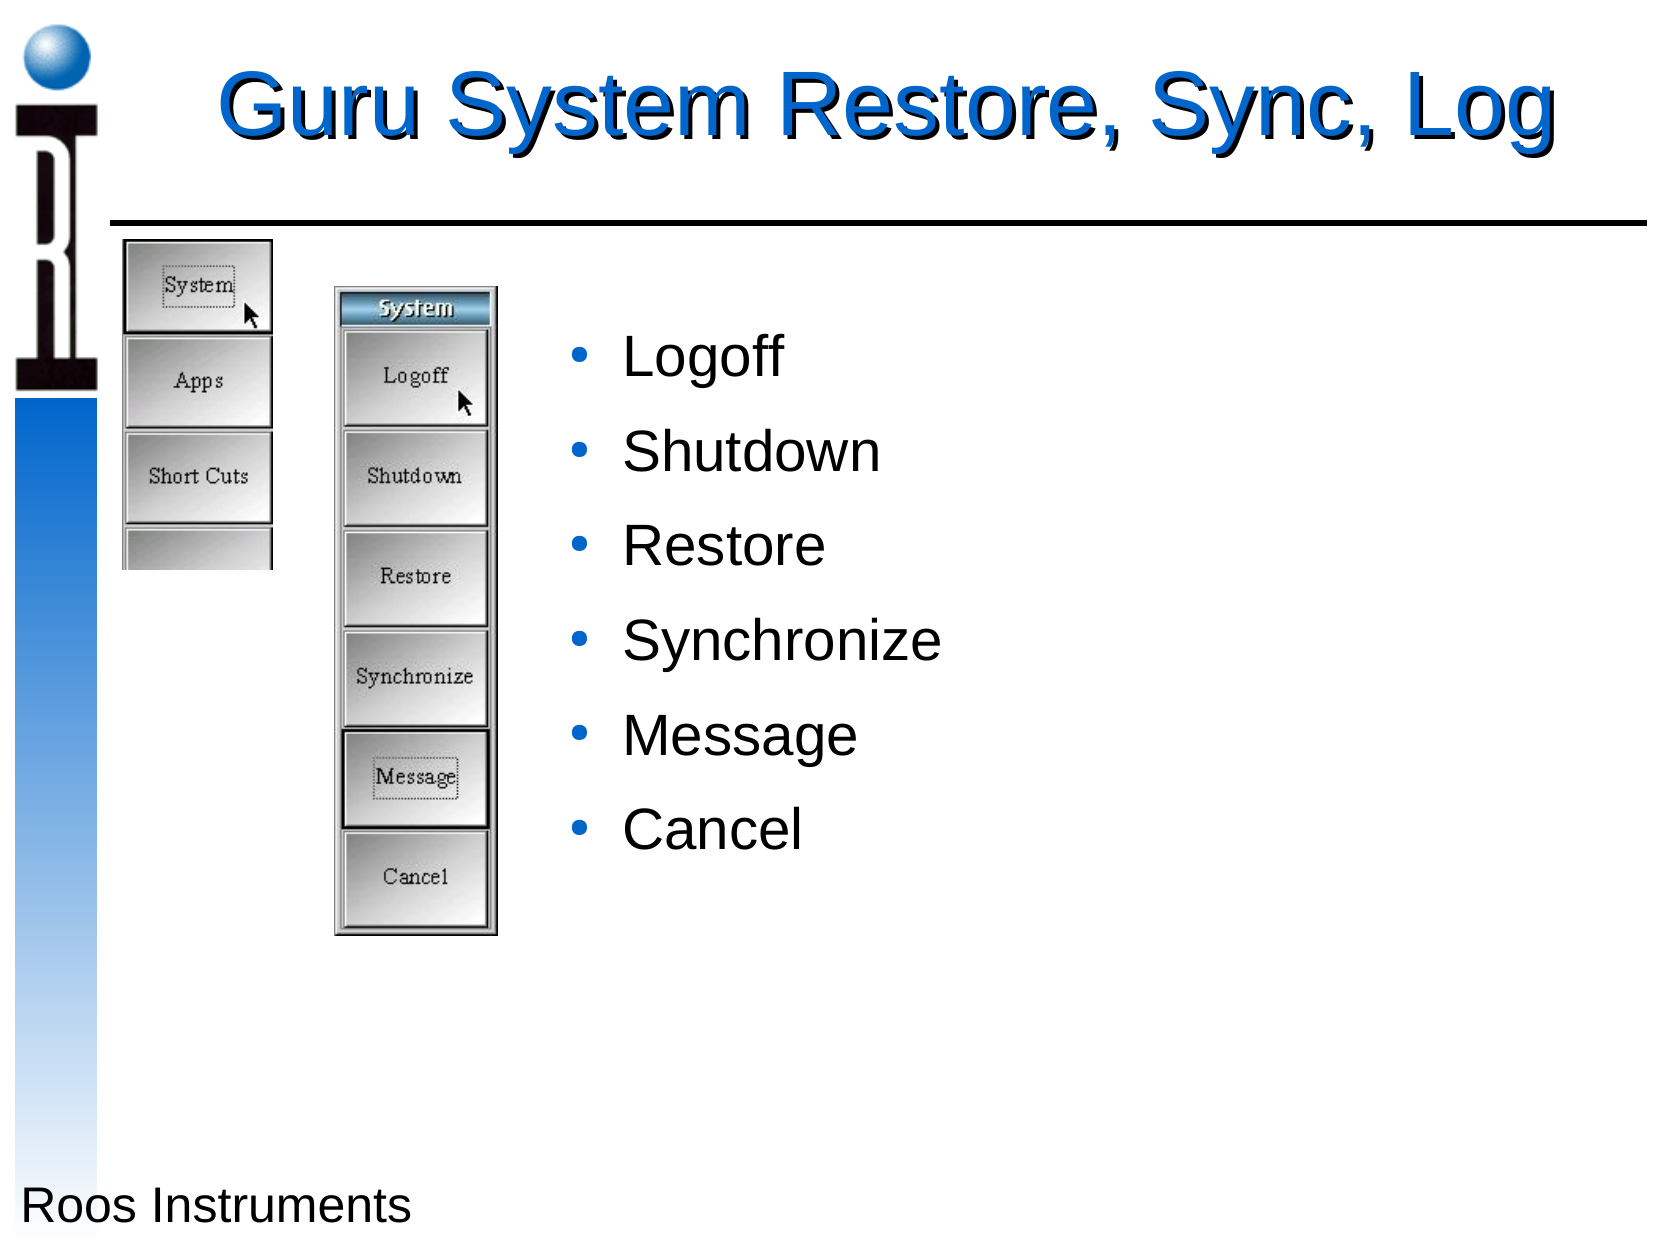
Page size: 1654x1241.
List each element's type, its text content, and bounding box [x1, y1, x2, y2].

title Guru System Restore, Sync, Log [121, 0, 1654, 208]
picture [334, 286, 498, 936]
picture [122, 239, 273, 570]
list Logoff Shutdown Restore Synchronize Message Cancel [551, 323, 1654, 1104]
picture [11, 20, 103, 398]
